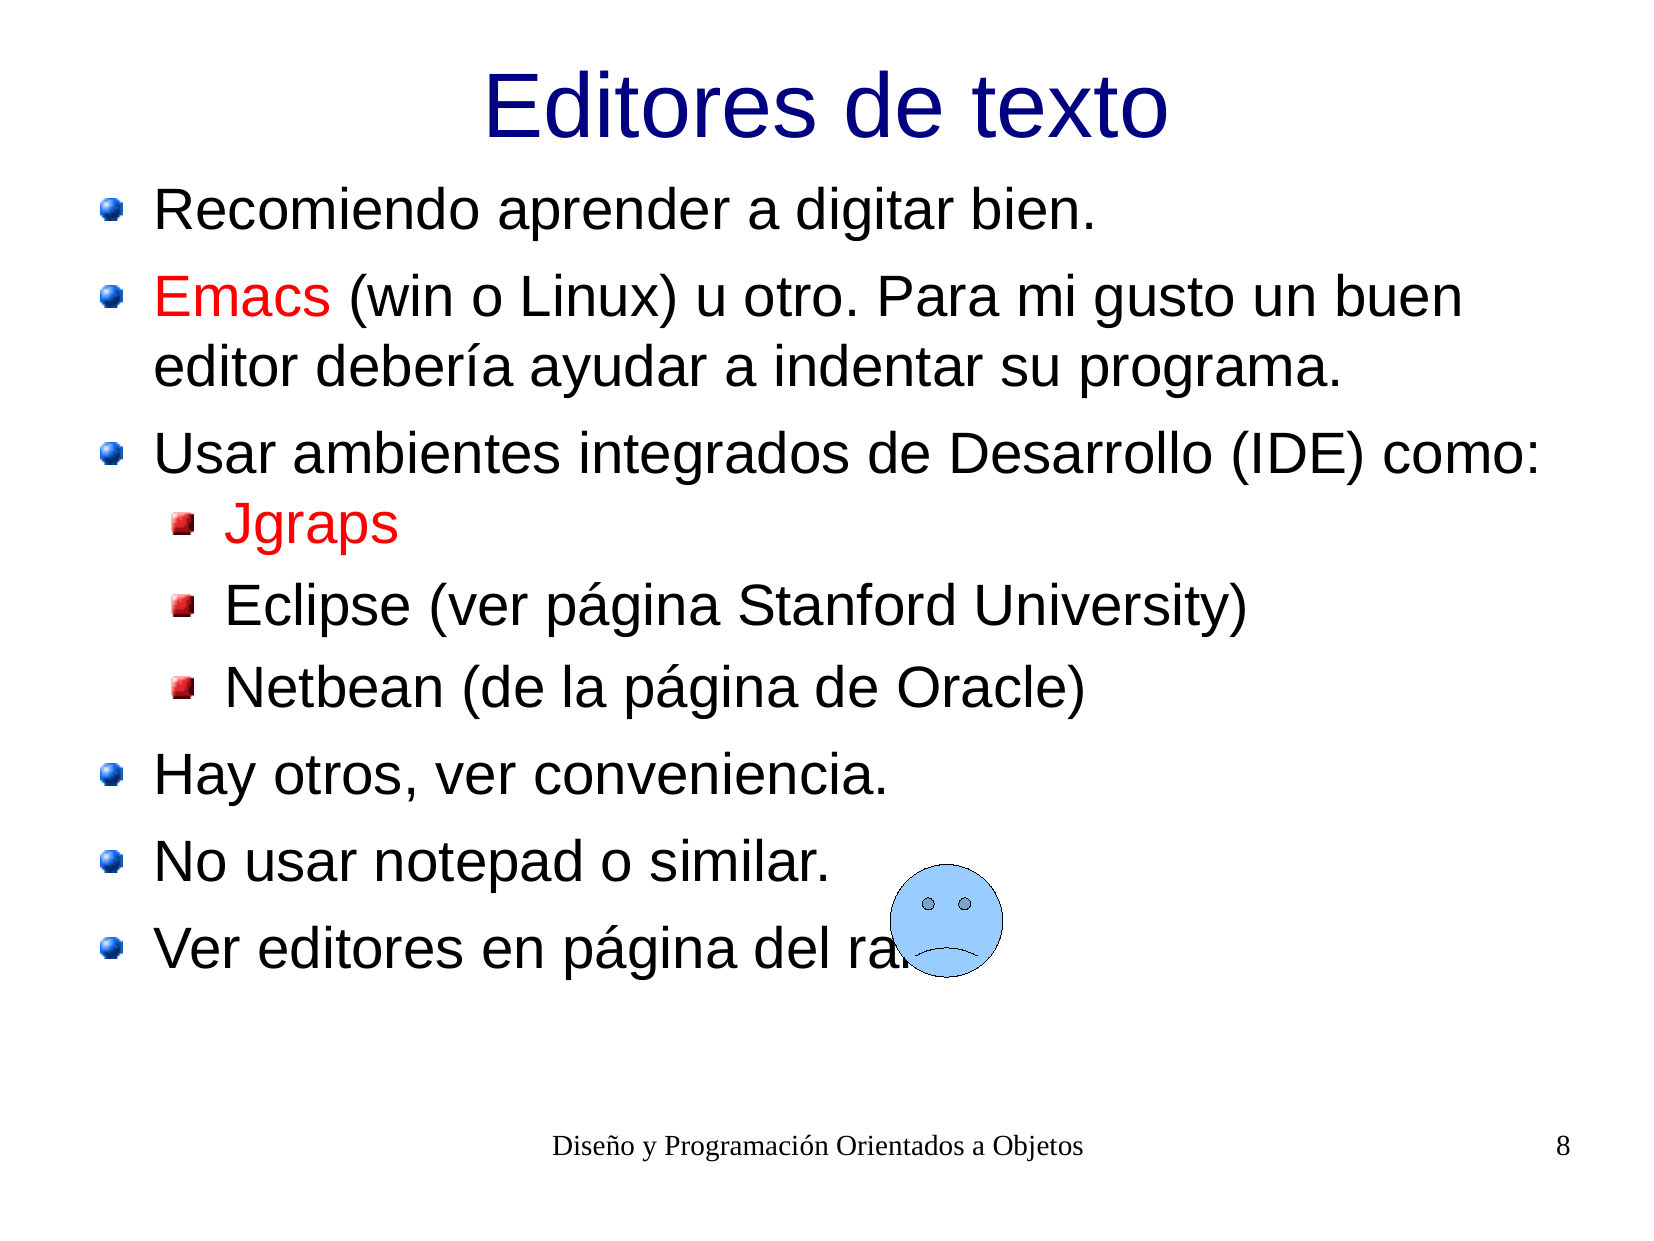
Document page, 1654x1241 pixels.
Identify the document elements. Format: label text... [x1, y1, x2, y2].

text_box [890, 864, 1003, 978]
title Editores de texto [82, 44, 1571, 159]
list Recomiendo aprender a digitar bien. Emacs (win o Linux) u otro. Para mi gusto un buen editor debería ayudar a indentar su programa. Usar ambientes integrados de Desarrollo (IDE) como: Jgraps Eclipse (ver página Stanford University) Netbean (de la página de Oracle) Hay otros, ver conveniencia. No usar notepad o similar. Ver editores en página del ramo [82, 171, 1571, 1126]
